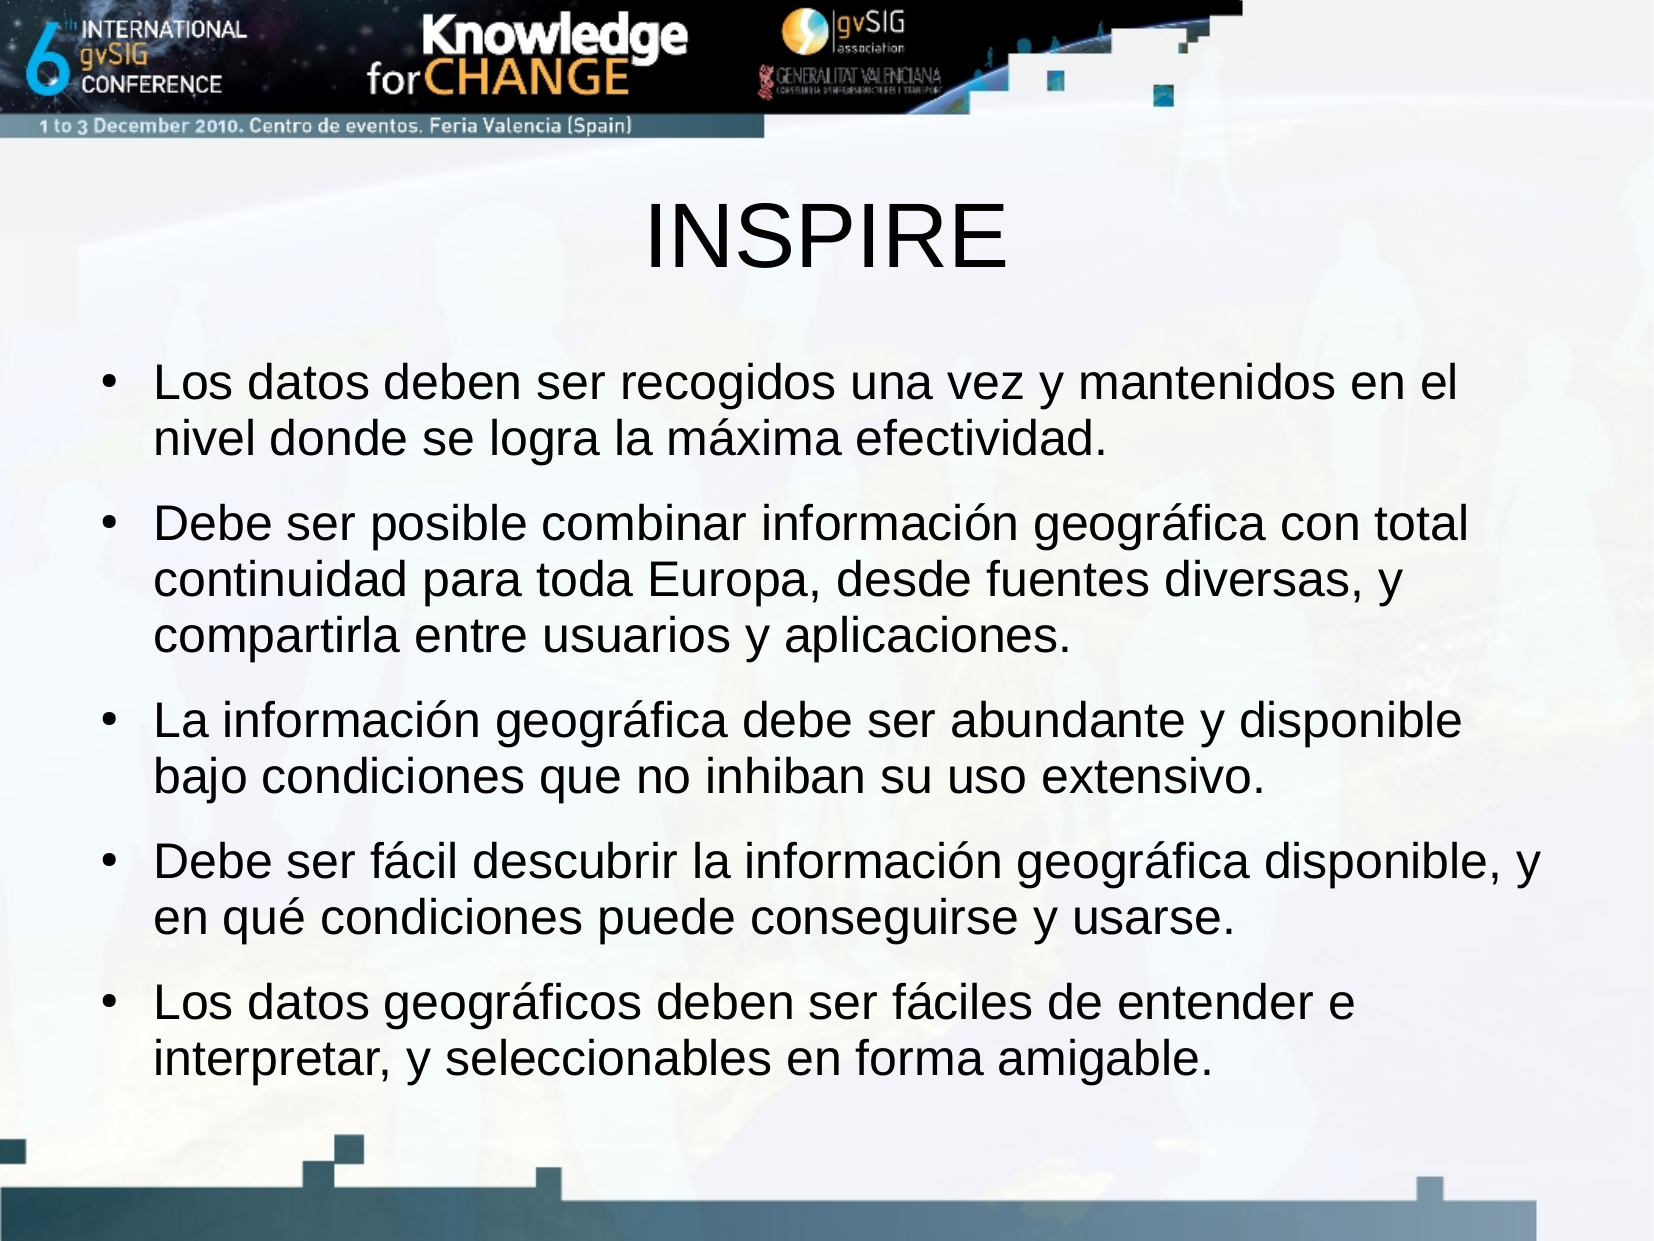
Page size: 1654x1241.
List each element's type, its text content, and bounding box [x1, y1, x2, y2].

title INSPIRE [82, 155, 1571, 318]
picture [0, 0, 1654, 1241]
list Los datos deben ser recogidos una vez y mantenidos en el nivel donde se logra la máxima efectividad. Debe ser posible combinar información geográfica con total continuidad para toda Europa, desde fuentes diversas, y compartirla entre usuarios y aplicaciones. La información geográfica debe ser abundante y disponible bajo condiciones que no inhiban su uso extensivo. Debe ser fácil descubrir la información geográfica disponible, y en qué condiciones puede conseguirse y usarse. Los datos geográficos deben ser fáciles de entender e interpretar, y seleccionables en forma amigable. [82, 354, 1571, 1109]
